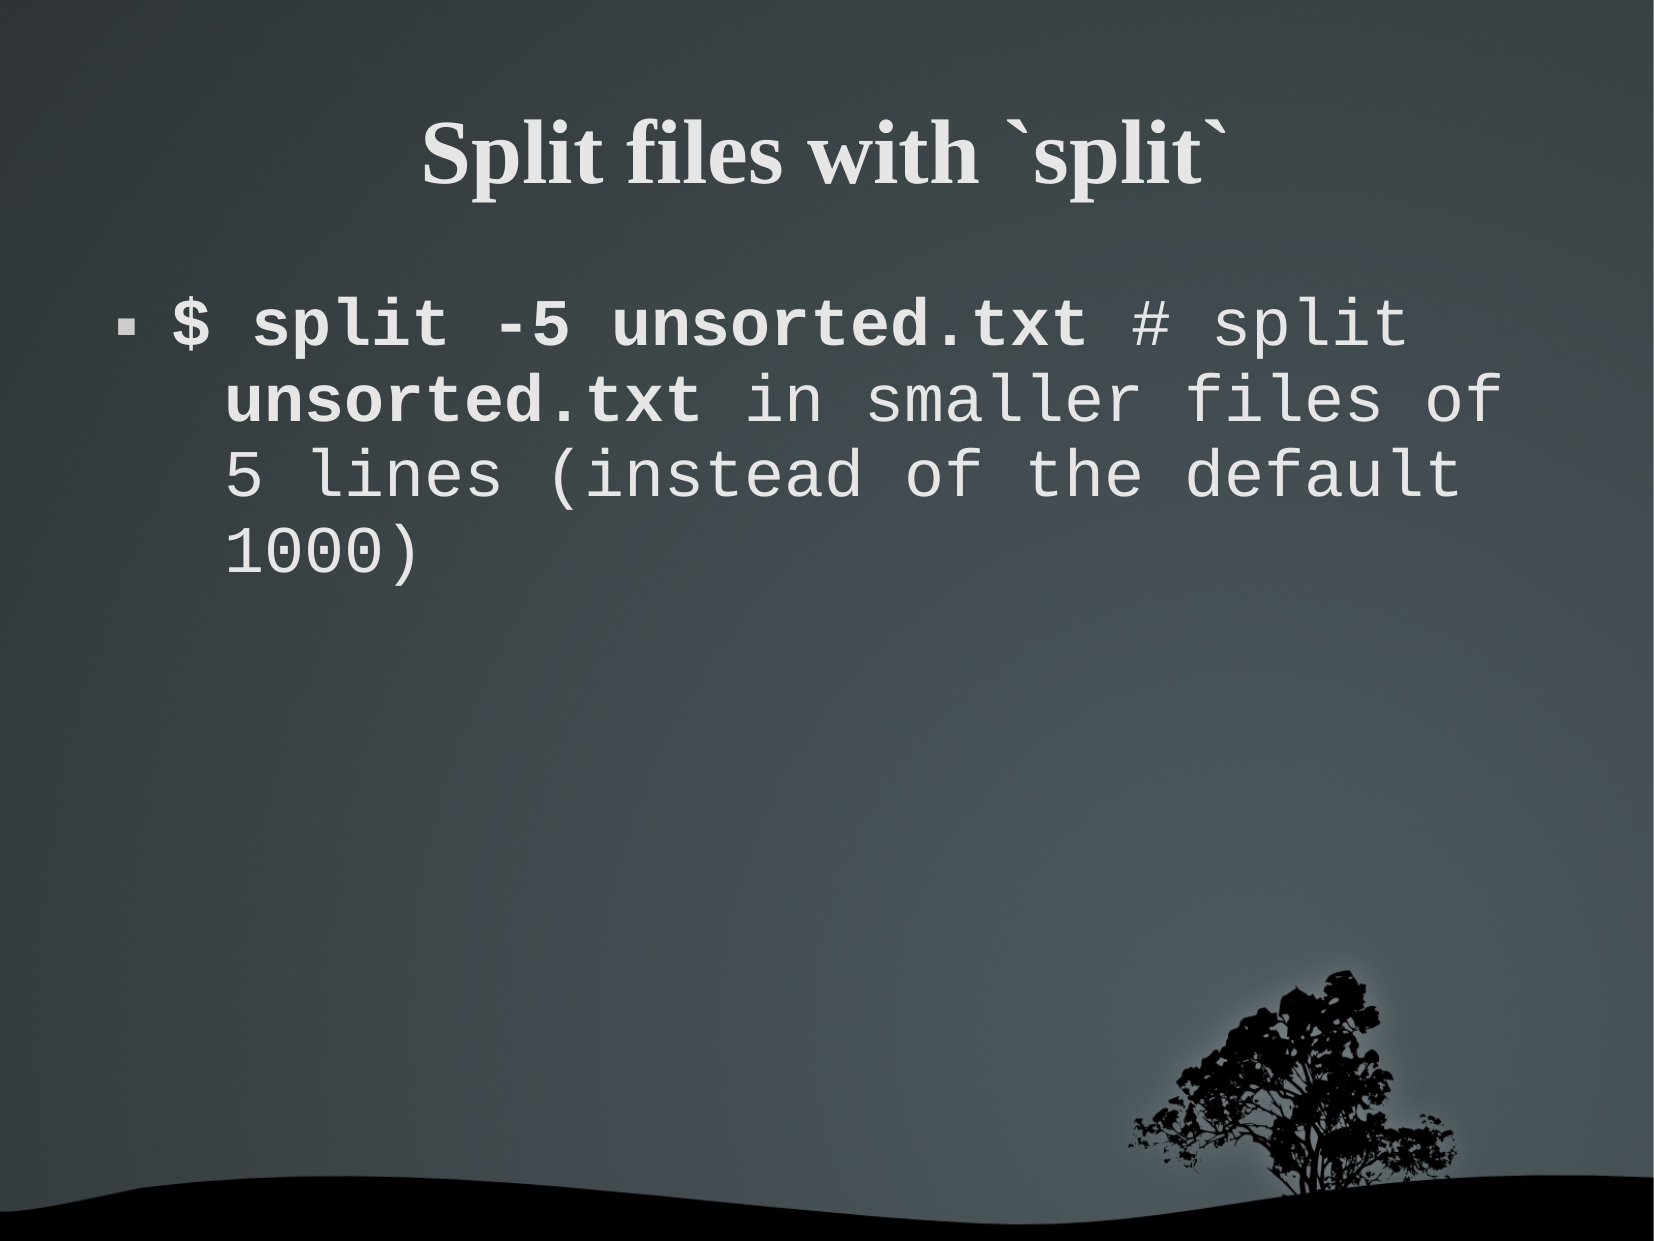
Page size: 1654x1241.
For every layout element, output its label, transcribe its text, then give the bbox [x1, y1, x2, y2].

title Split files with `split` [82, 49, 1571, 257]
list $ split -5 unsorted.txt # split unsorted.txt in smaller files of 5 lines (instead of the default 1000) [82, 290, 1571, 1109]
picture [0, 0, 1654, 1241]
